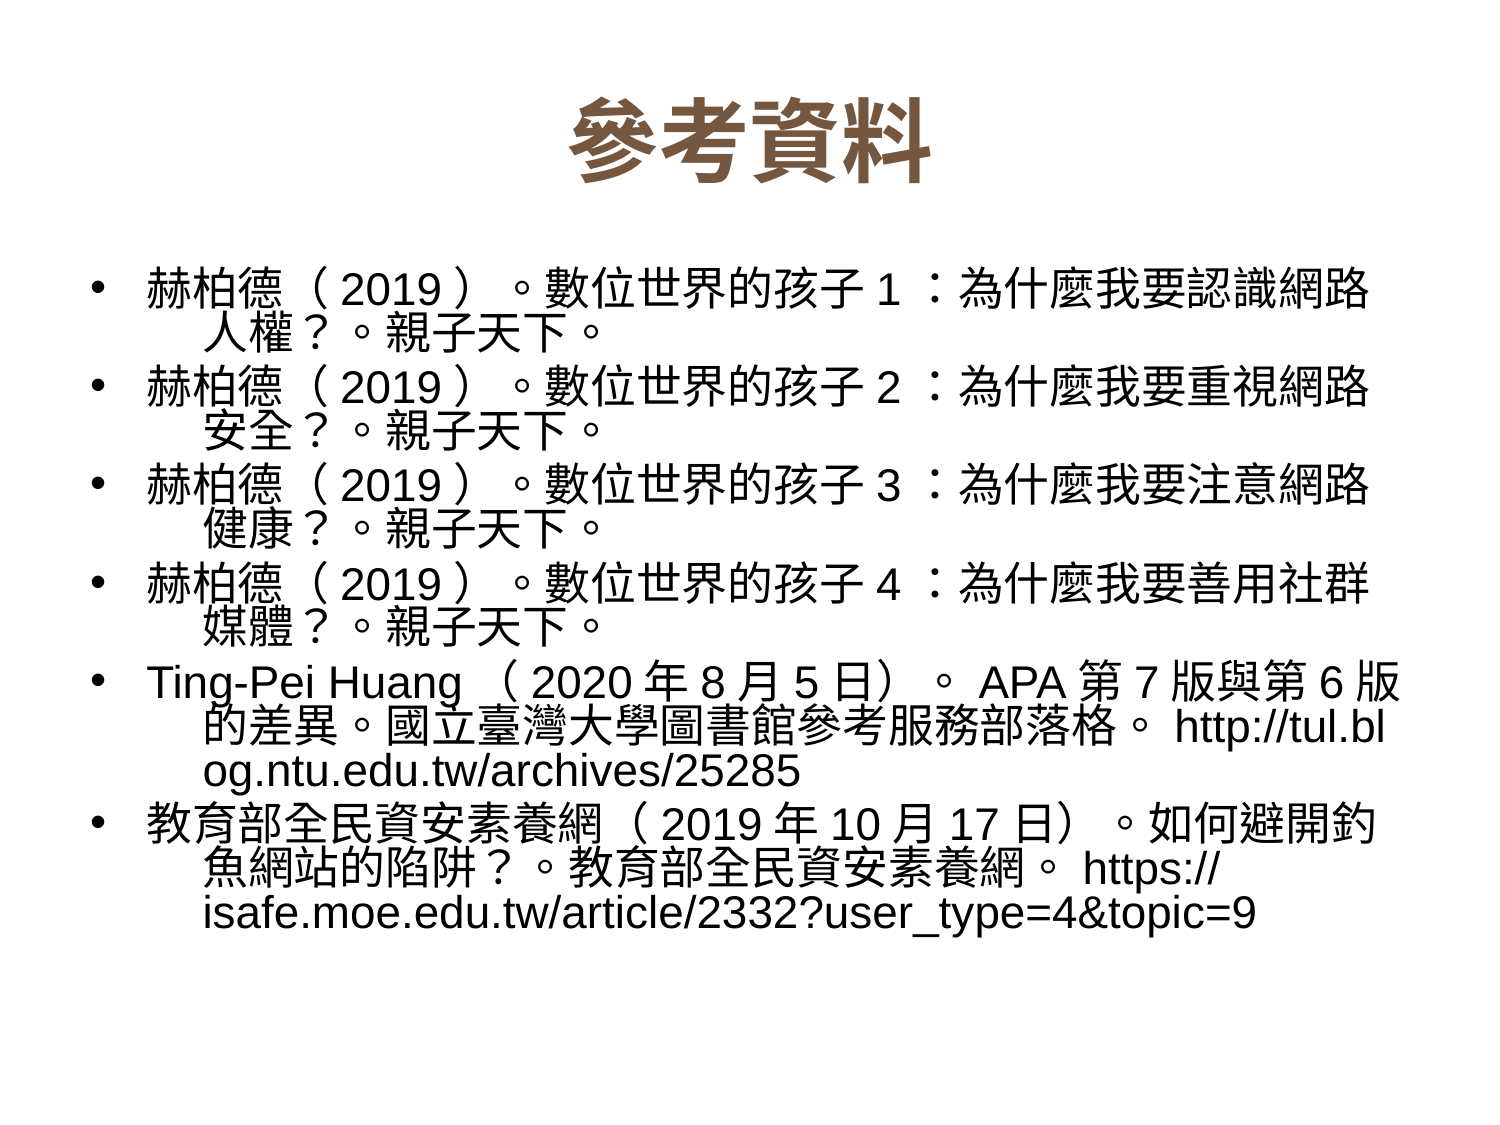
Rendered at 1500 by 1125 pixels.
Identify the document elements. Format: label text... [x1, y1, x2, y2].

title 參考資料 [75, 45, 1426, 233]
list 赫柏德（2019）。數位世界的孩子1：為什麼我要認識網路人權？。親子天下。 赫柏德（2019）。數位世界的孩子2：為什麼我要重視網路安全？。親子天下。 赫柏德（2019）。數位世界的孩子3：為什麼我要注意網路健康？。親子天下。 赫柏德（2019）。數位世界的孩子4：為什麼我要善用社群媒體？。親子天下。 Ting-Pei Huang（2020年8月5日）。APA第7版與第6版的差異。國立臺灣大學圖書館參考服務部落格。http://tul.blog.ntu.edu.tw/archives/25285 教育部全民資安素養網（2019年10月17日）。如何避開釣魚網站的陷阱？。教育部全民資安素養網。https://isafe.moe.edu.tw/article/2332?user_type=4&topic=9 [75, 262, 1426, 1005]
